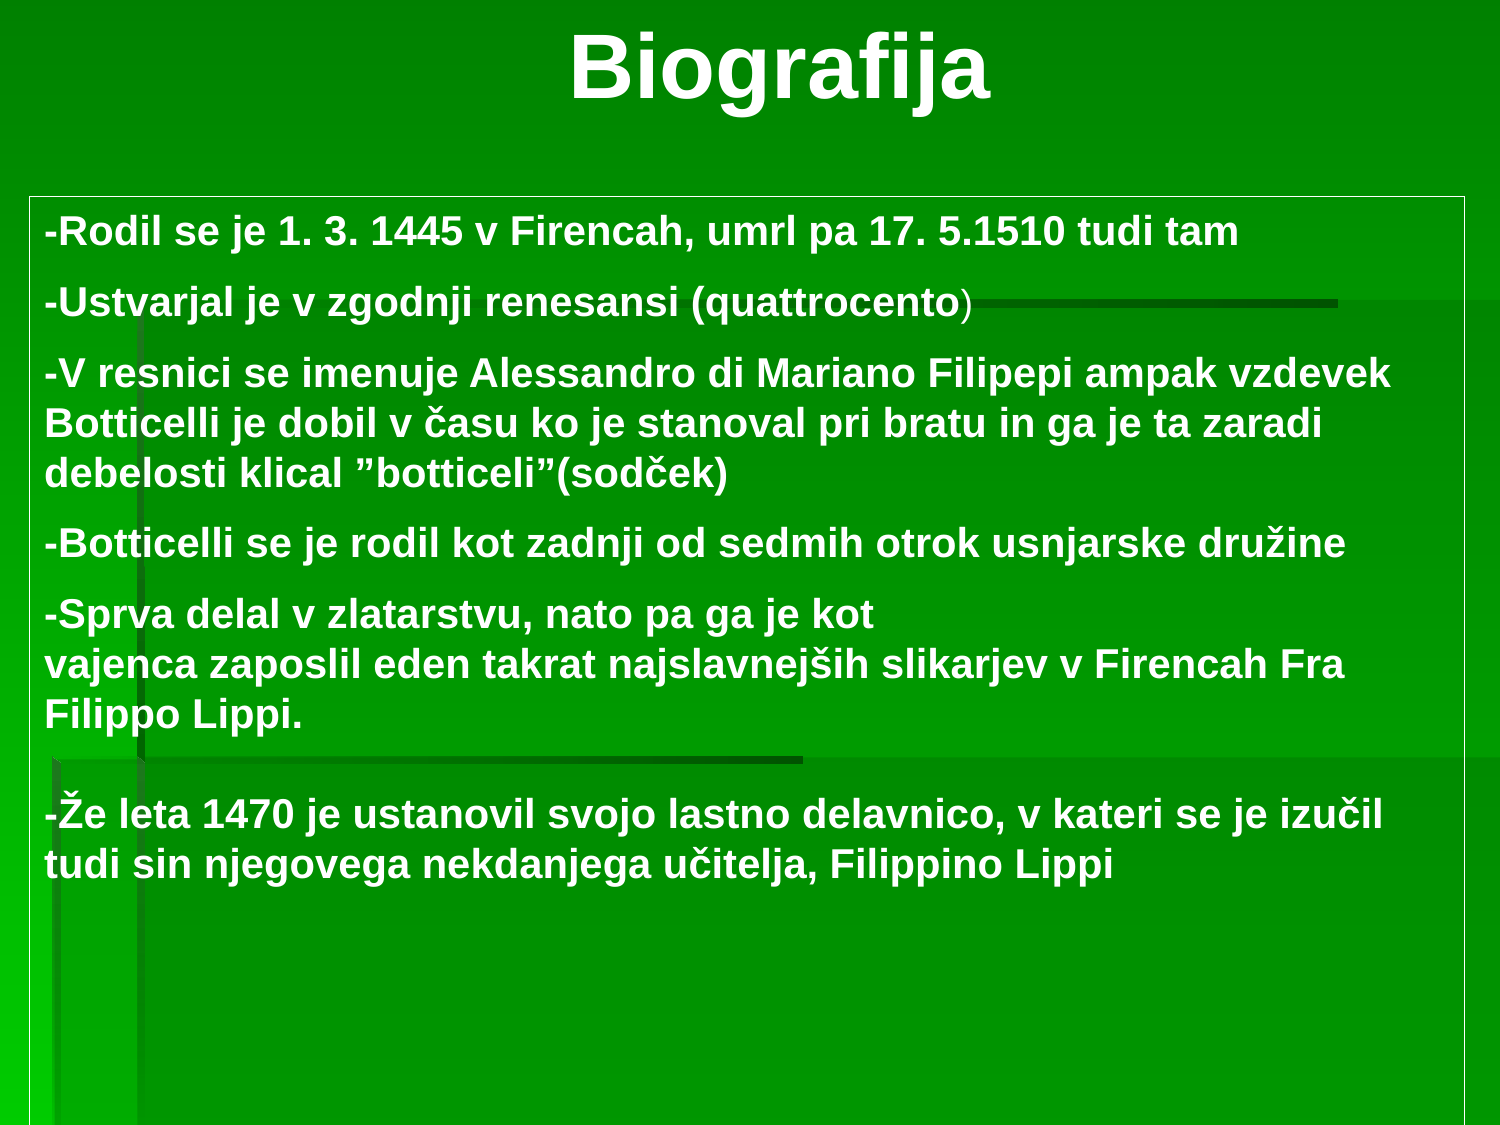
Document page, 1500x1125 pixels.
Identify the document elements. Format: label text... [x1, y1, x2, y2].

text_box Biografija [324, 0, 1235, 125]
text_box -Rodil se je 1. 3. 1445 v Firencah, umrl pa 17. 5.1510 tudi tam -Ustvarjal je v zgodnji renesansi (quattrocento) -V resnici se imenuje Alessandro di Mariano Filipepi ampak vzdevek Botticelli je dobil v času ko je stanoval pri bratu in ga je ta zaradi debelosti klical ”botticeli”(sodček) -Botticelli se je rodil kot zadnji od sedmih otrok usnjarske družine -Sprva delal v zlatarstvu, nato pa ga je kot vajenca zaposlil eden takrat najslavnejših slikarjev v Firencah Fra Filippo Lippi. -Že leta 1470 je ustanovil svojo lastno delavnico, v kateri se je izučil tudi sin njegovega nekdanjega učitelja, Filippino Lippi [29, 196, 1465, 1125]
